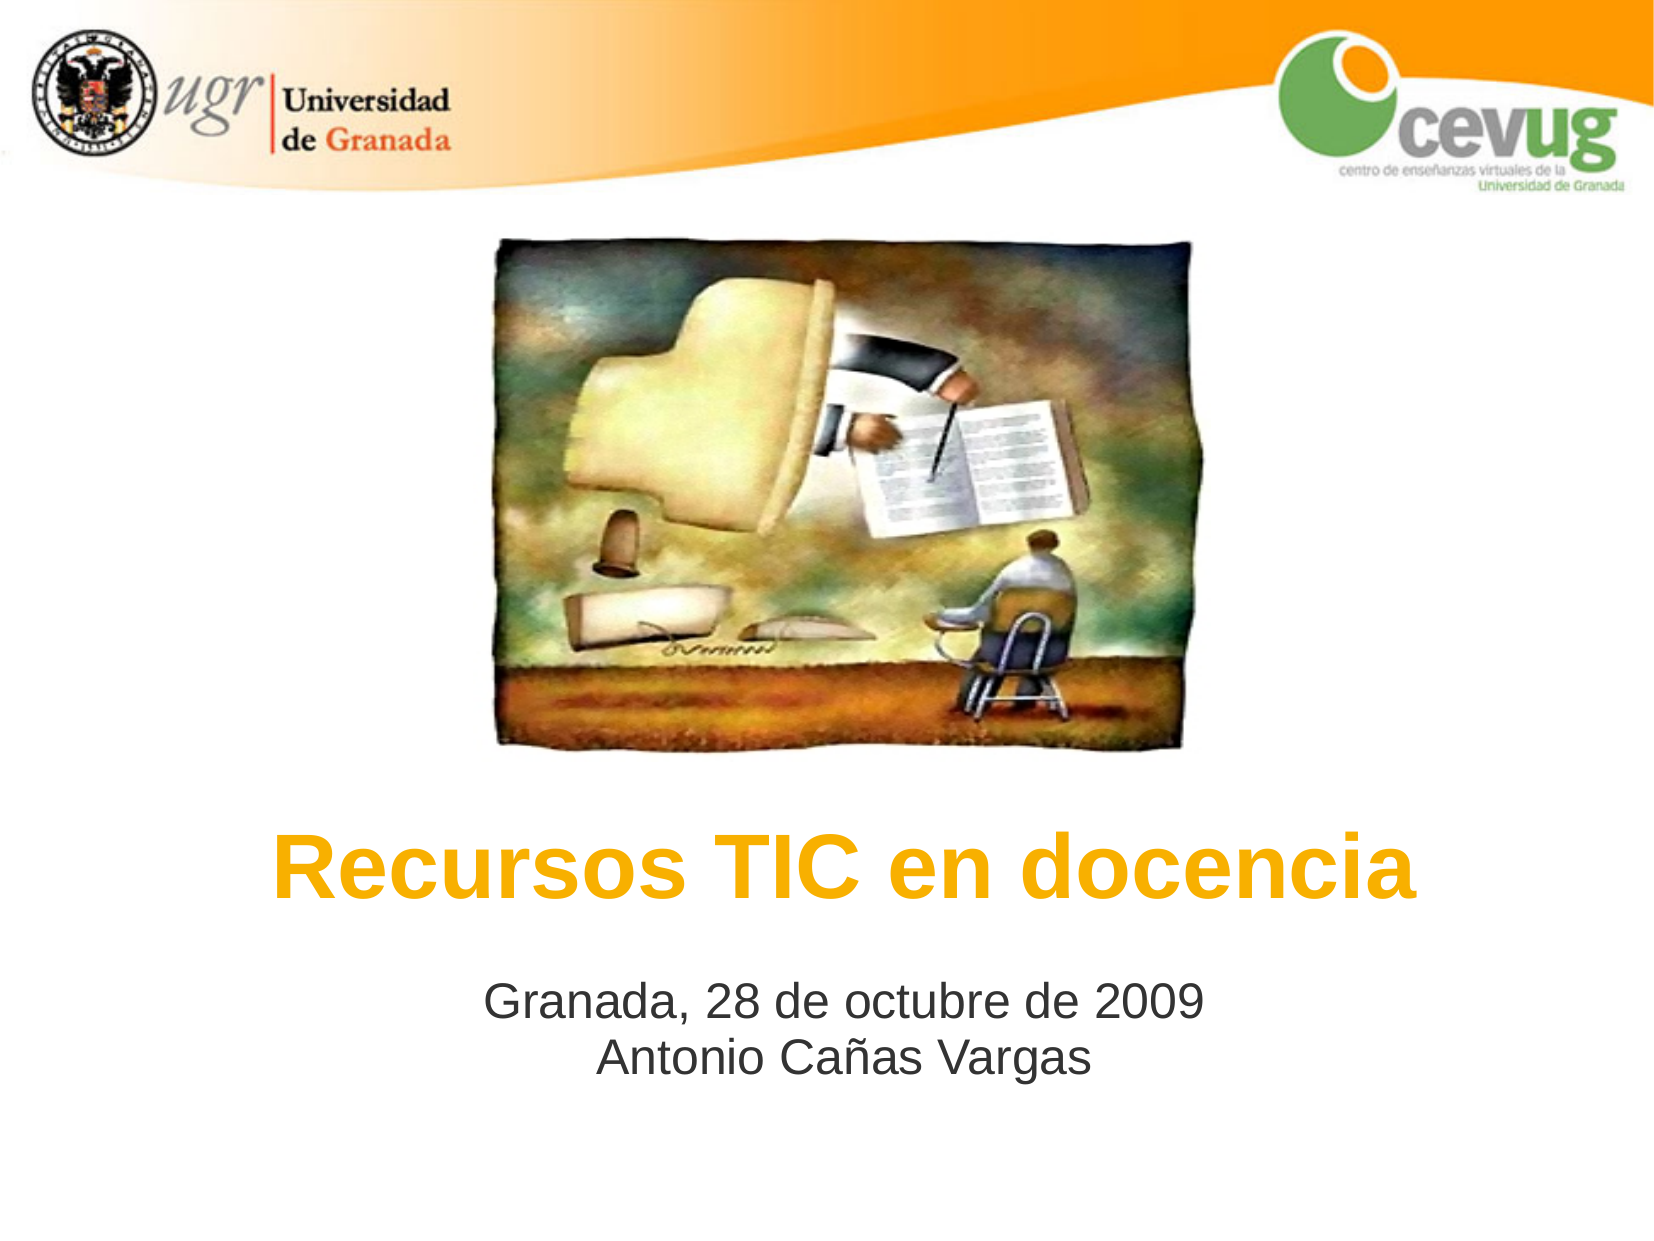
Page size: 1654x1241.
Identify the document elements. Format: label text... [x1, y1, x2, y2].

text_box Recursos TIC en docencia Granada, 28 de octubre de 2009 Antonio Cañas Vargas [82, 673, 1571, 1227]
picture [473, 230, 1211, 762]
